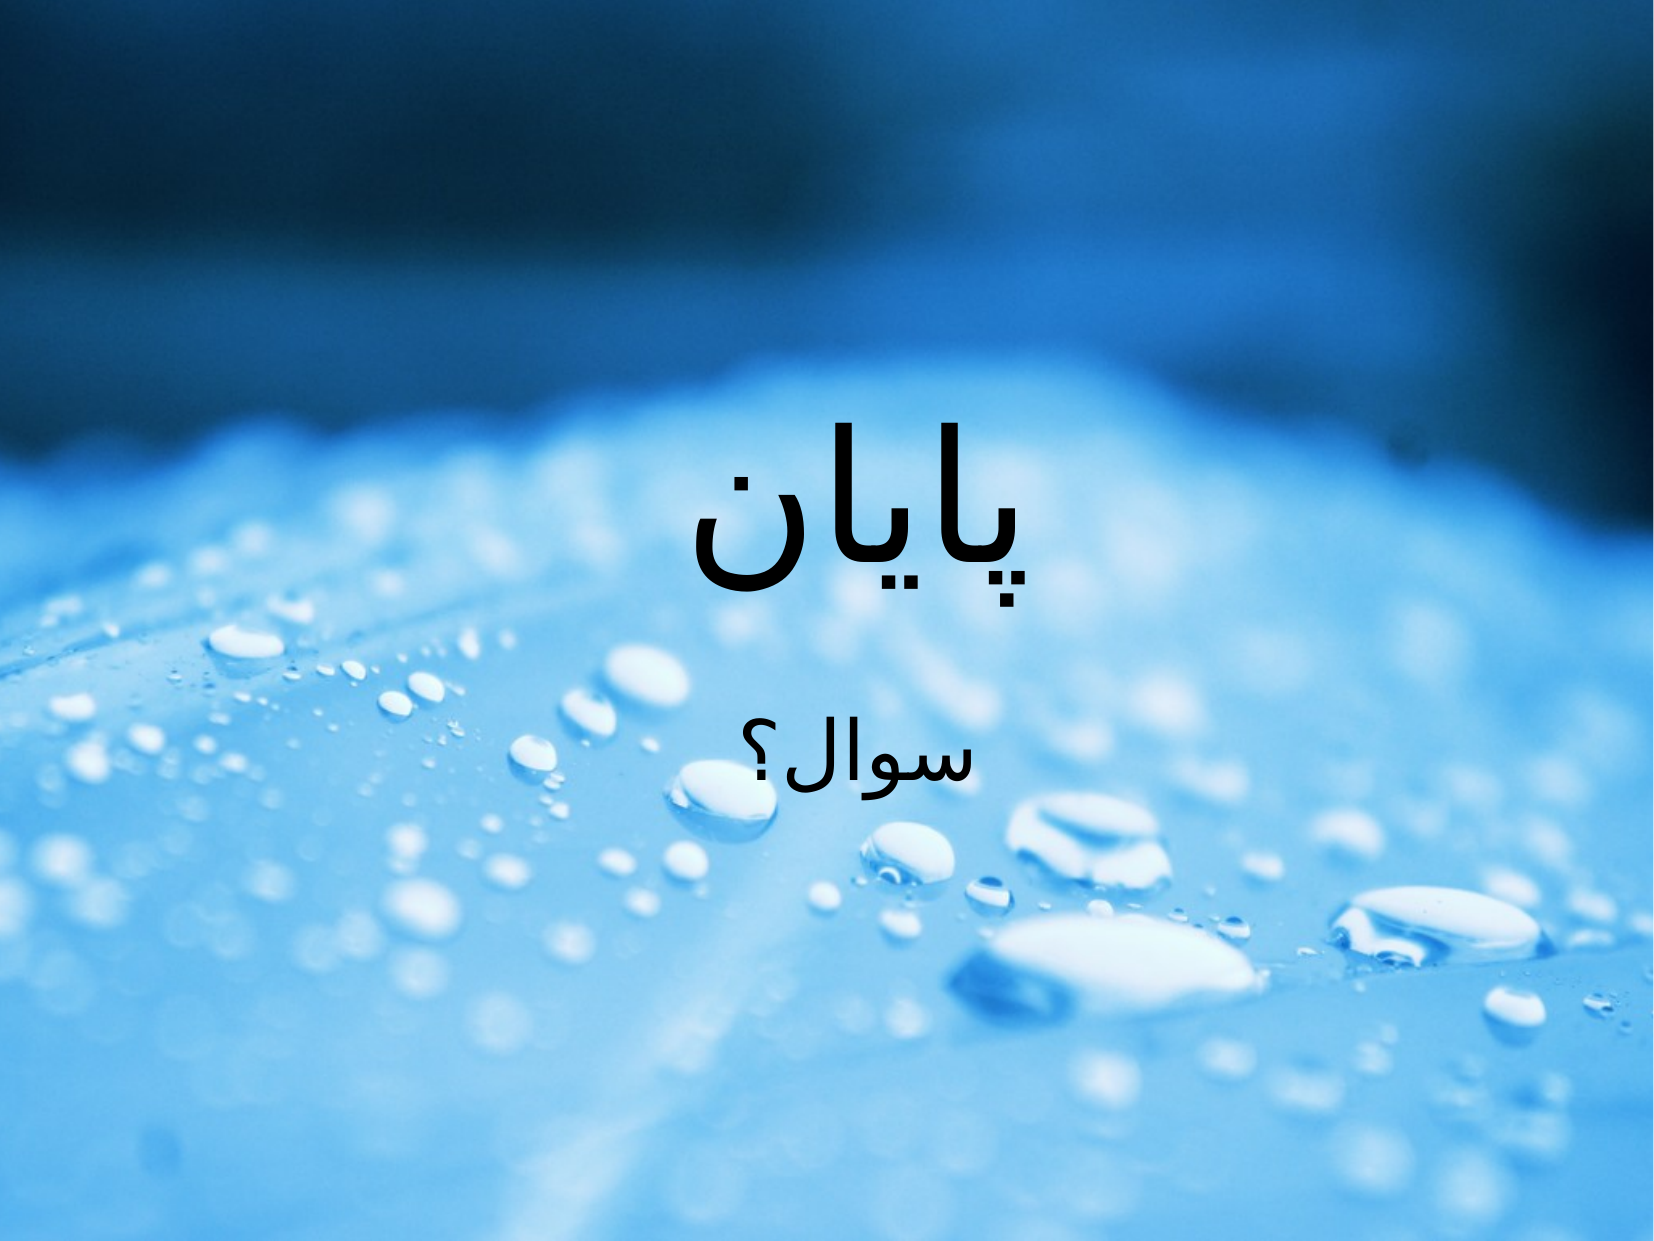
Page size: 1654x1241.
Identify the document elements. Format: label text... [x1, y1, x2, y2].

picture [0, 0, 1654, 1241]
title سوال؟ [113, 656, 1602, 864]
title پایان [113, 392, 1602, 643]
